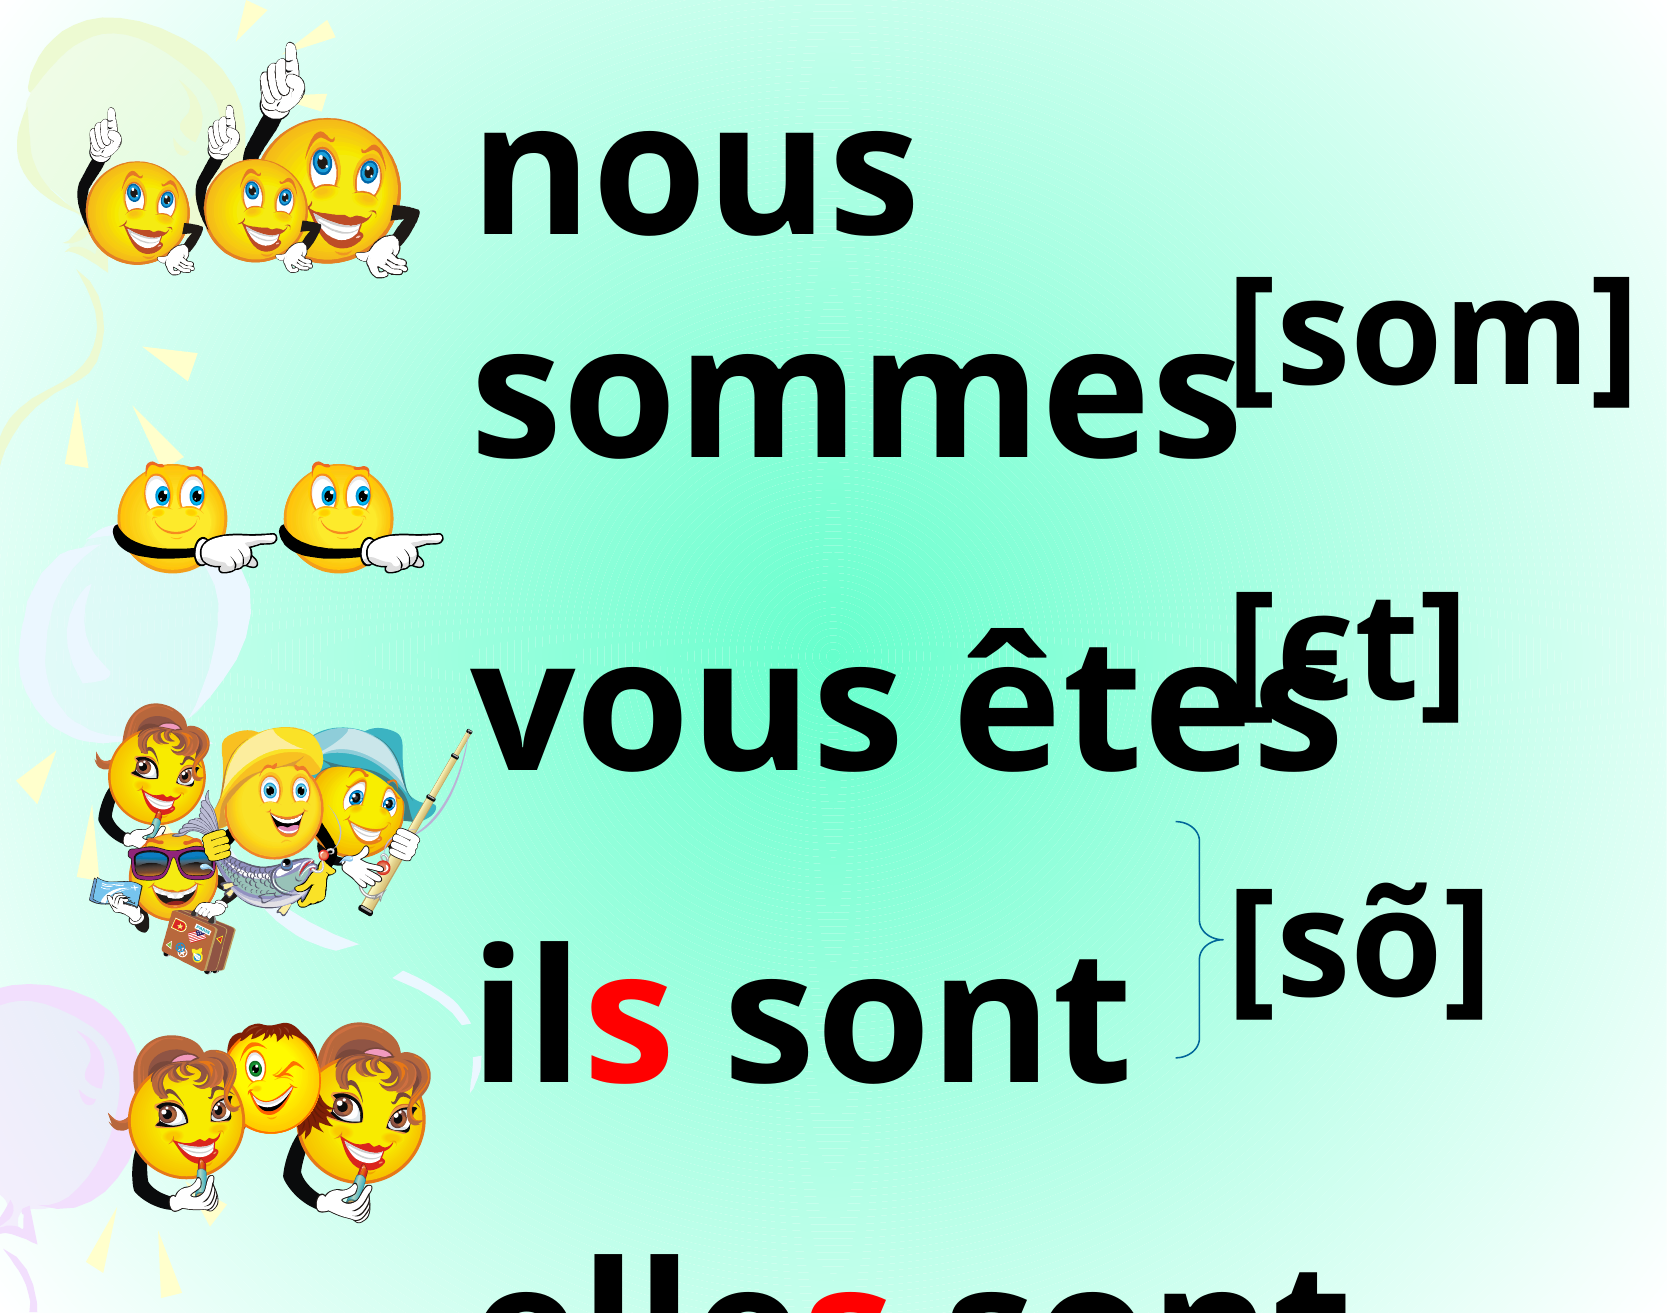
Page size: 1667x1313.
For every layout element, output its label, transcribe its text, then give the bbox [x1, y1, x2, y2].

text_box nous sommes vous êtes ils sont elles sont [455, 41, 1667, 1217]
picture [77, 41, 420, 279]
picture [112, 461, 444, 574]
text_box [som] [єt] [1211, 227, 1661, 738]
picture [89, 1018, 431, 1233]
picture [89, 703, 473, 975]
text_box [sõ] [1211, 839, 1608, 1035]
